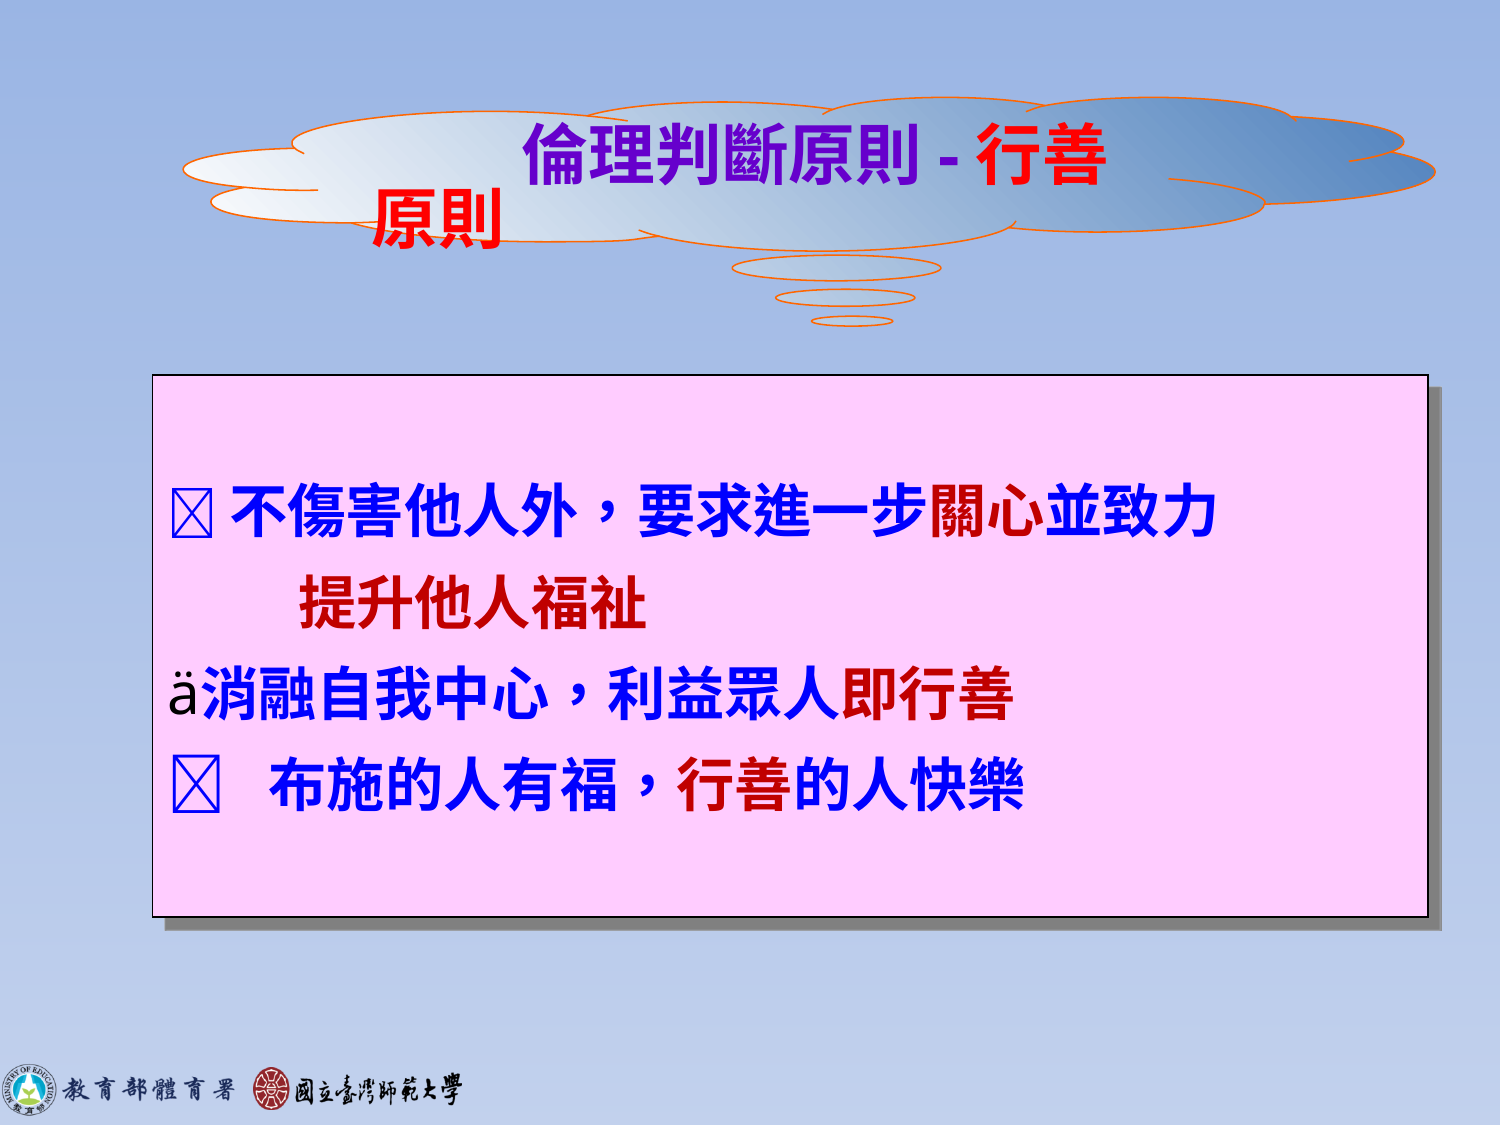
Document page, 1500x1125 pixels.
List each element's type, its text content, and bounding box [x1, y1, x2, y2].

text_box 倫理判斷原則-行善原則 [775, 289, 915, 307]
text_box 倫理判斷原則-行善原則 [732, 255, 941, 281]
text_box 倫理判斷原則-行善原則 [385, 197, 406, 234]
text_box 倫理判斷原則-行善原則 [183, 97, 1436, 252]
text_box 不傷害他人外，要求進一步關心並致力 提升他人福祉 消融自我中心，利益眾人即行善  布施的人有福，行善的人快樂 [152, 375, 1428, 917]
text_box 倫理判斷原則-行善原則 [811, 316, 893, 327]
